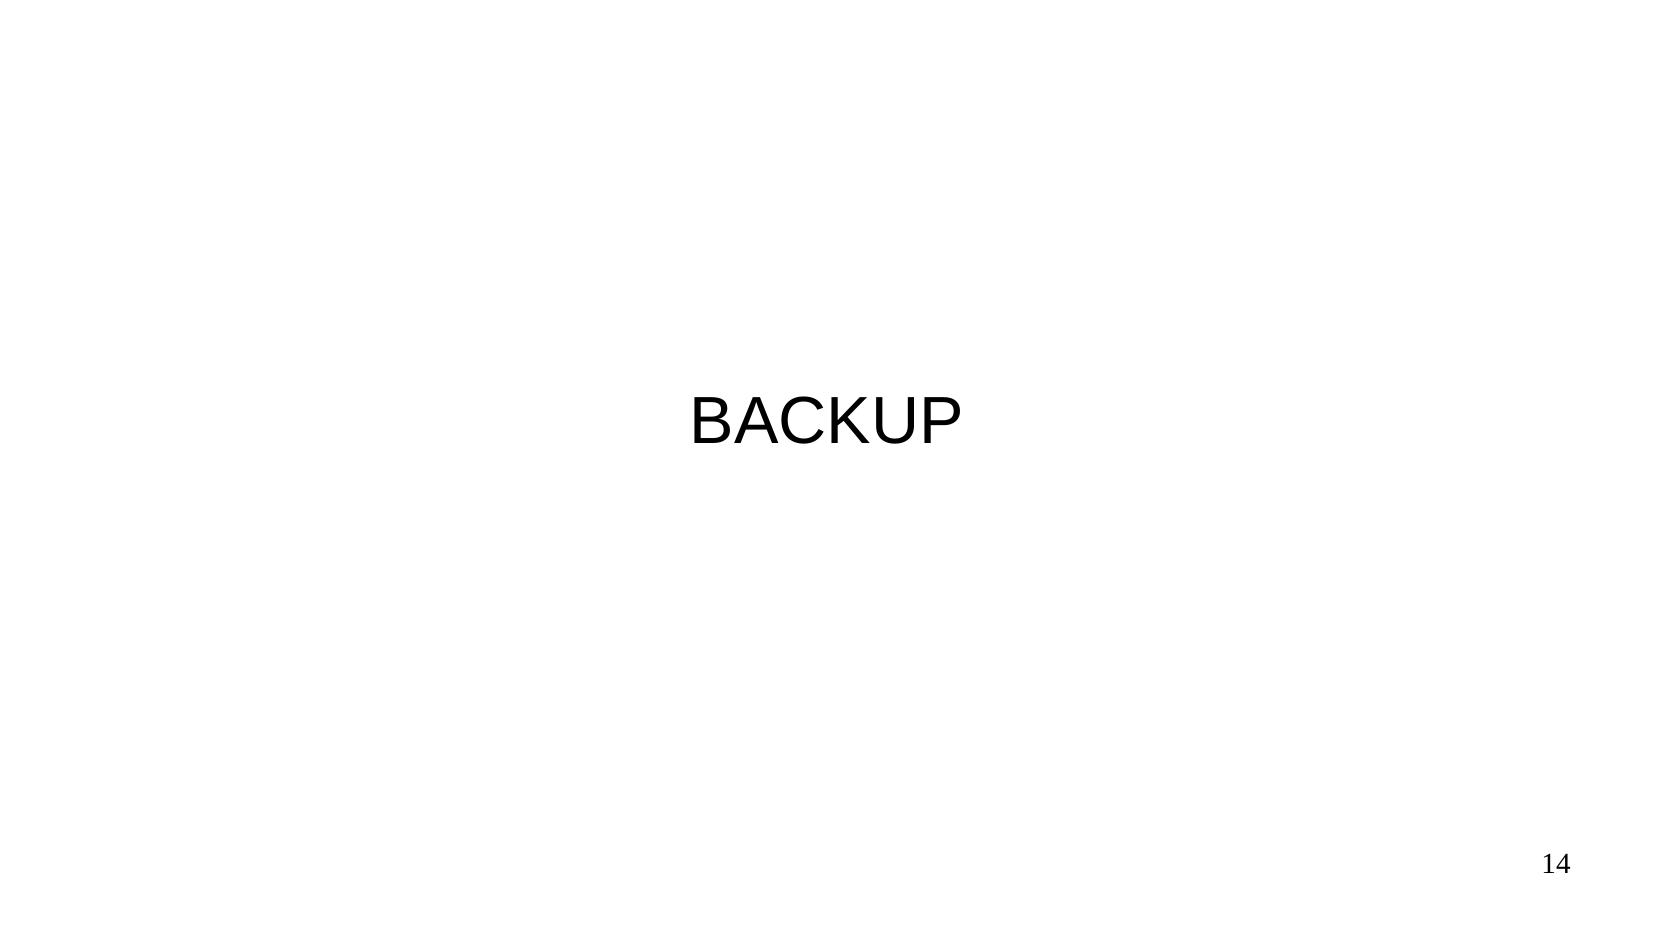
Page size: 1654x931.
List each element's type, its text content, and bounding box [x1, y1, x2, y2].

title BACKUP [82, 382, 1571, 458]
